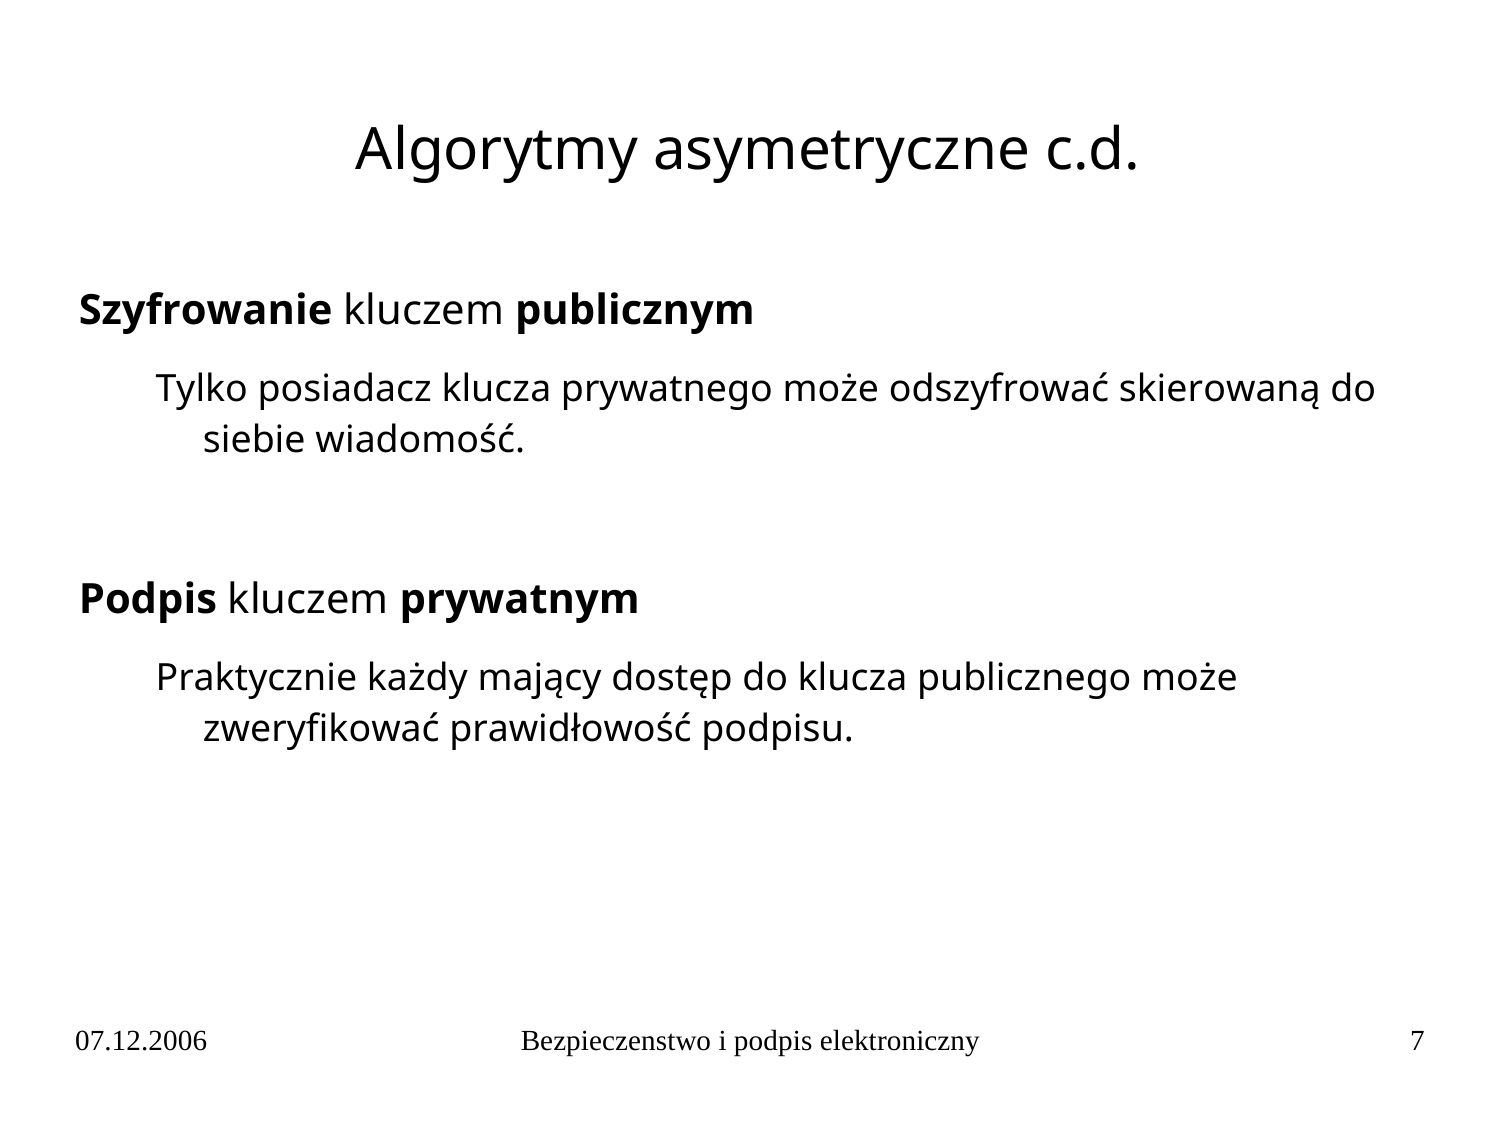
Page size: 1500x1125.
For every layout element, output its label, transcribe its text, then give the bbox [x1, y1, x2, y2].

list Szyfrowanie kluczem publicznym Tylko posiadacz klucza prywatnego może odszyfrować skierowaną do siebie wiadomość. Podpis kluczem prywatnym Praktycznie każdy mający dostęp do klucza publicznego może zweryfikować prawidłowość podpisu. [61, 279, 1448, 969]
title Algorytmy asymetryczne c.d. [59, 88, 1437, 205]
